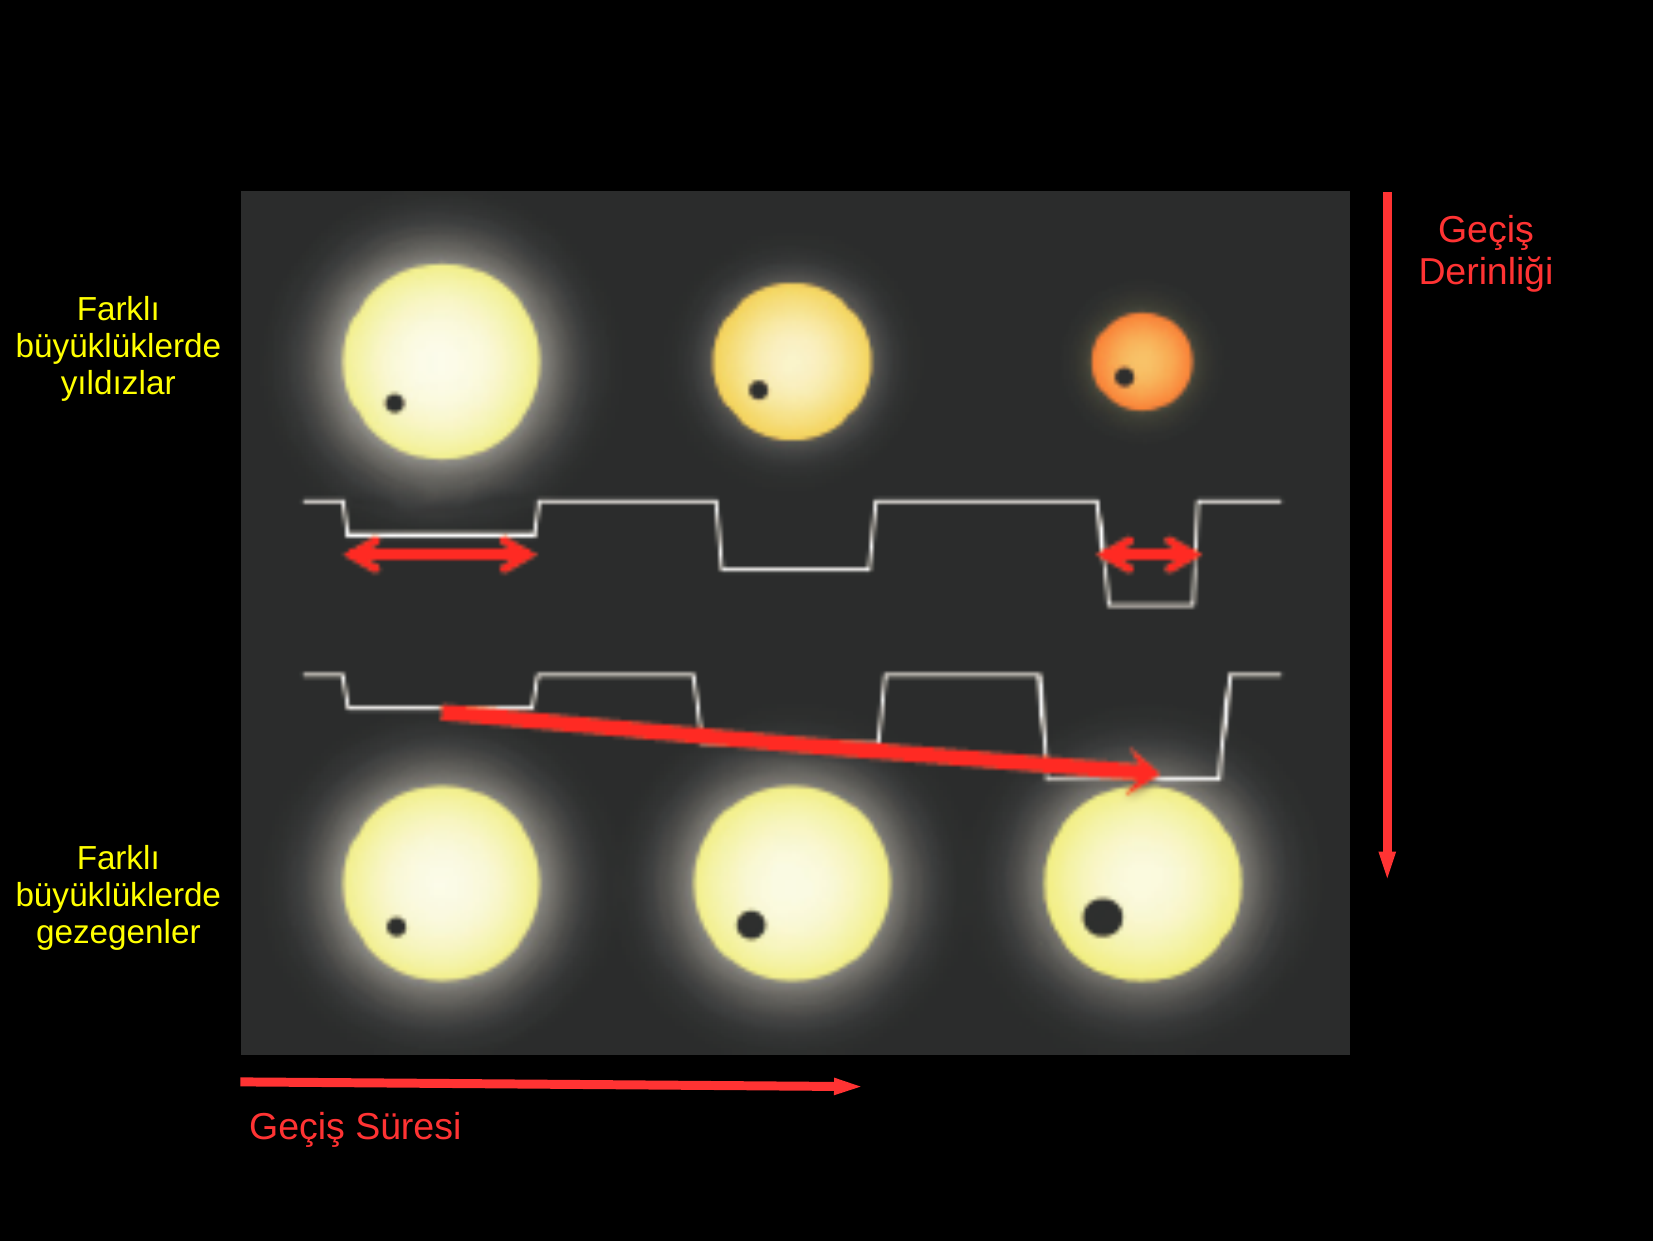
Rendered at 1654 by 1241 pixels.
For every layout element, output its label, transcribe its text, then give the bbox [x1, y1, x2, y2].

text_box Farklı büyüklüklerde gezegenler [0, 832, 240, 976]
text_box Geçiş Süresi [234, 1098, 477, 1156]
text_box Farklı büyüklüklerde yıldızlar [0, 282, 240, 427]
picture [241, 191, 1350, 1055]
text_box Geçiş Derinliği [1403, 201, 1569, 301]
